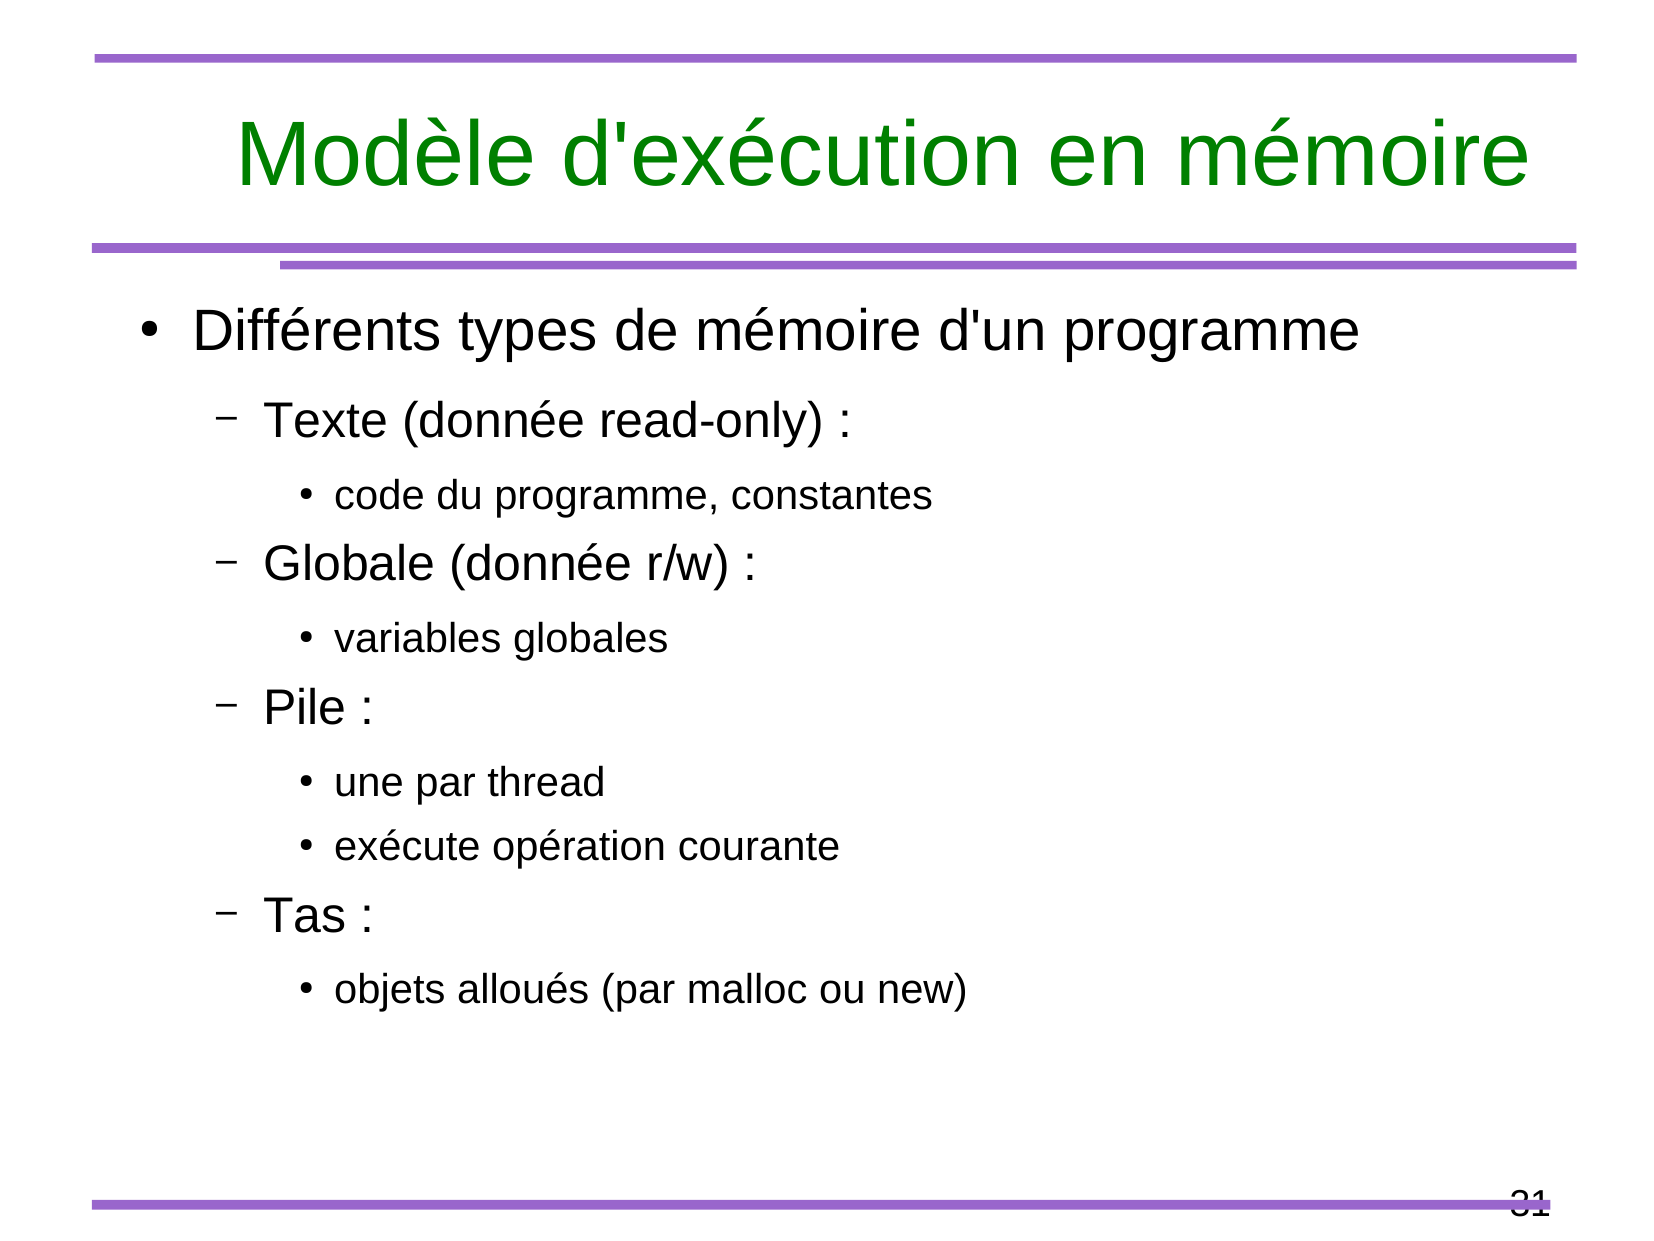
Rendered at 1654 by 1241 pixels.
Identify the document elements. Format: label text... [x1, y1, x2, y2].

list Différents types de mémoire d'un programme Texte (donnée read-only) : code du programme, constantes Globale (donnée r/w) : variables globales Pile : une par thread exécute opération courante Tas : objets alloués (par malloc ou new) [121, 297, 1534, 1168]
title Modèle d'exécution en mémoire [121, 49, 1534, 257]
